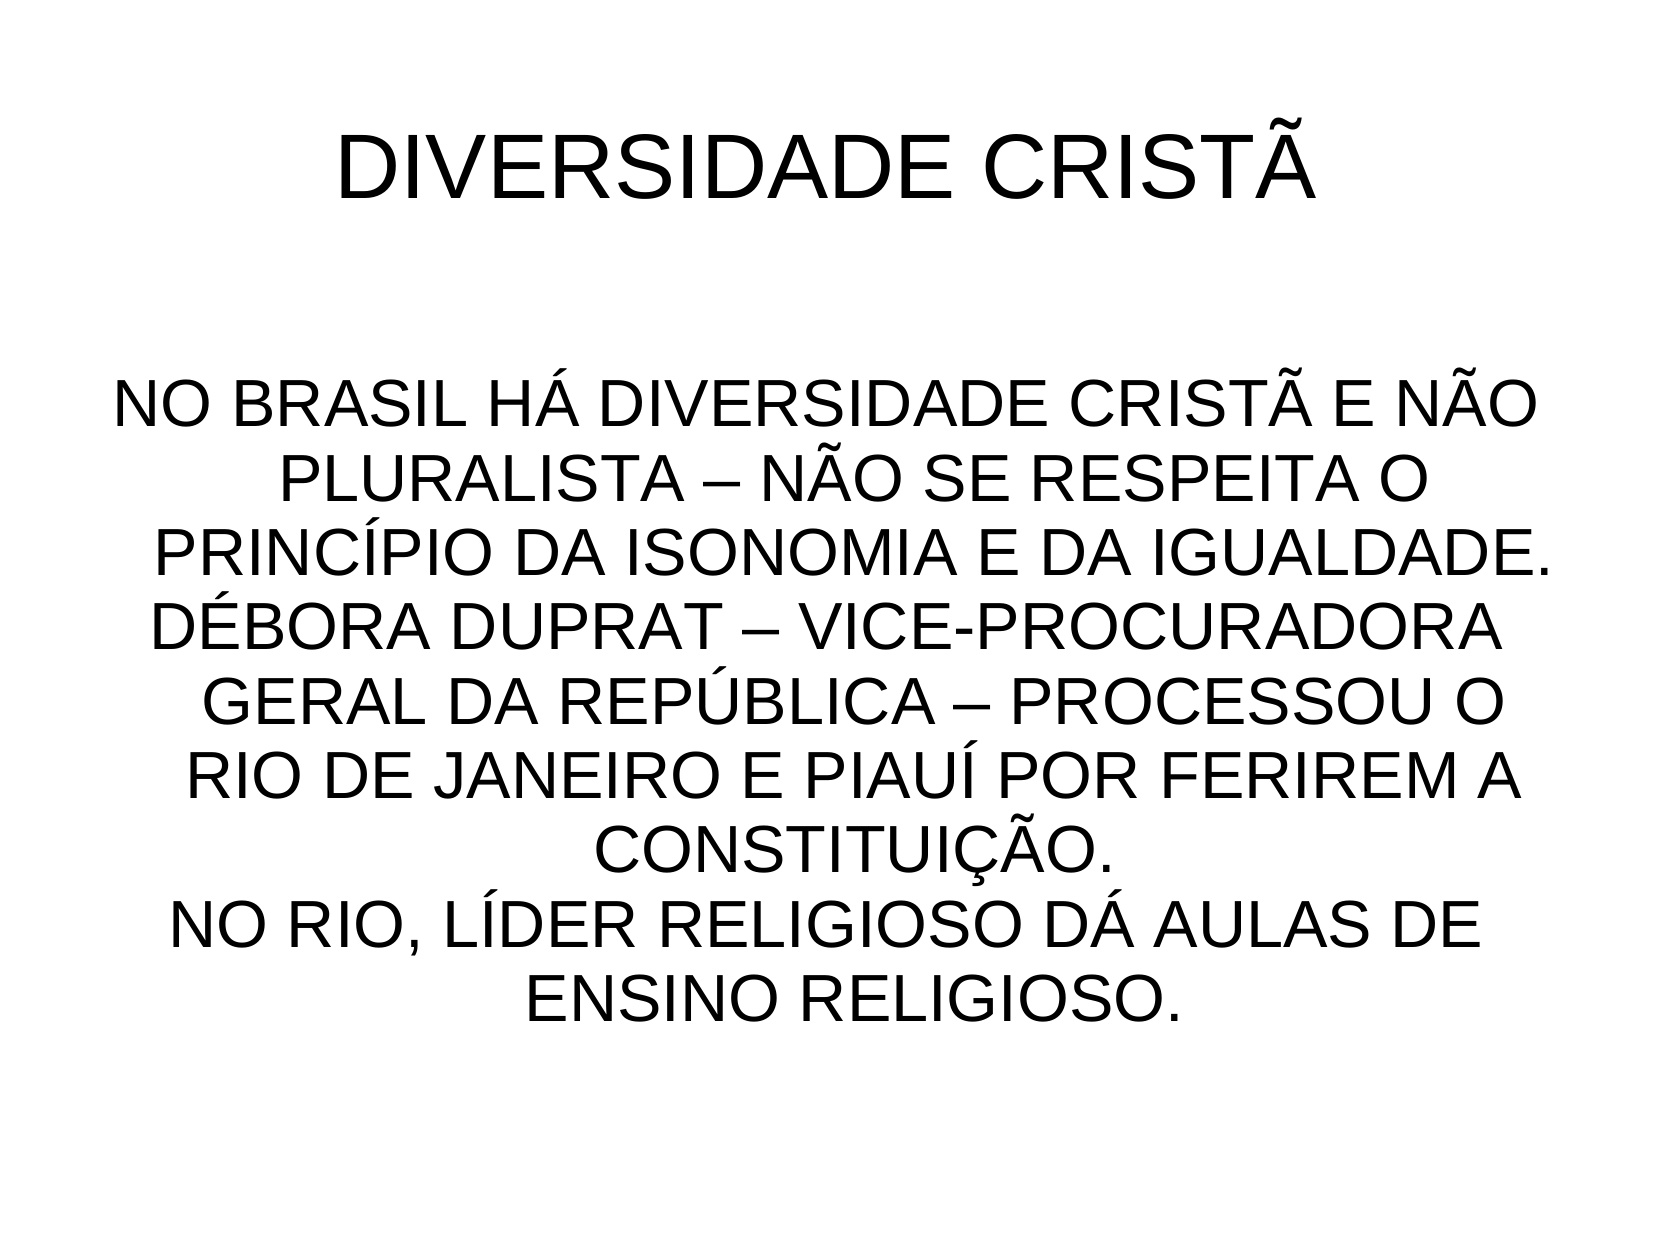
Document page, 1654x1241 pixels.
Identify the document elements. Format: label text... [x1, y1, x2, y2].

subtitle NO BRASIL HÁ DIVERSIDADE CRISTÃ E NÃO PLURALISTA – NÃO SE RESPEITA O PRINCÍPIO DA ISONOMIA E DA IGUALDADE. DÉBORA DUPRAT – VICE-PROCURADORA GERAL DA REPÚBLICA – PROCESSOU O RIO DE JANEIRO E PIAUÍ POR FERIREM A CONSTITUIÇÃO. NO RIO, LÍDER RELIGIOSO DÁ AULAS DE ENSINO RELIGIOSO. [82, 297, 1571, 1102]
title DIVERSIDADE CRISTÃ [82, 71, 1571, 265]
